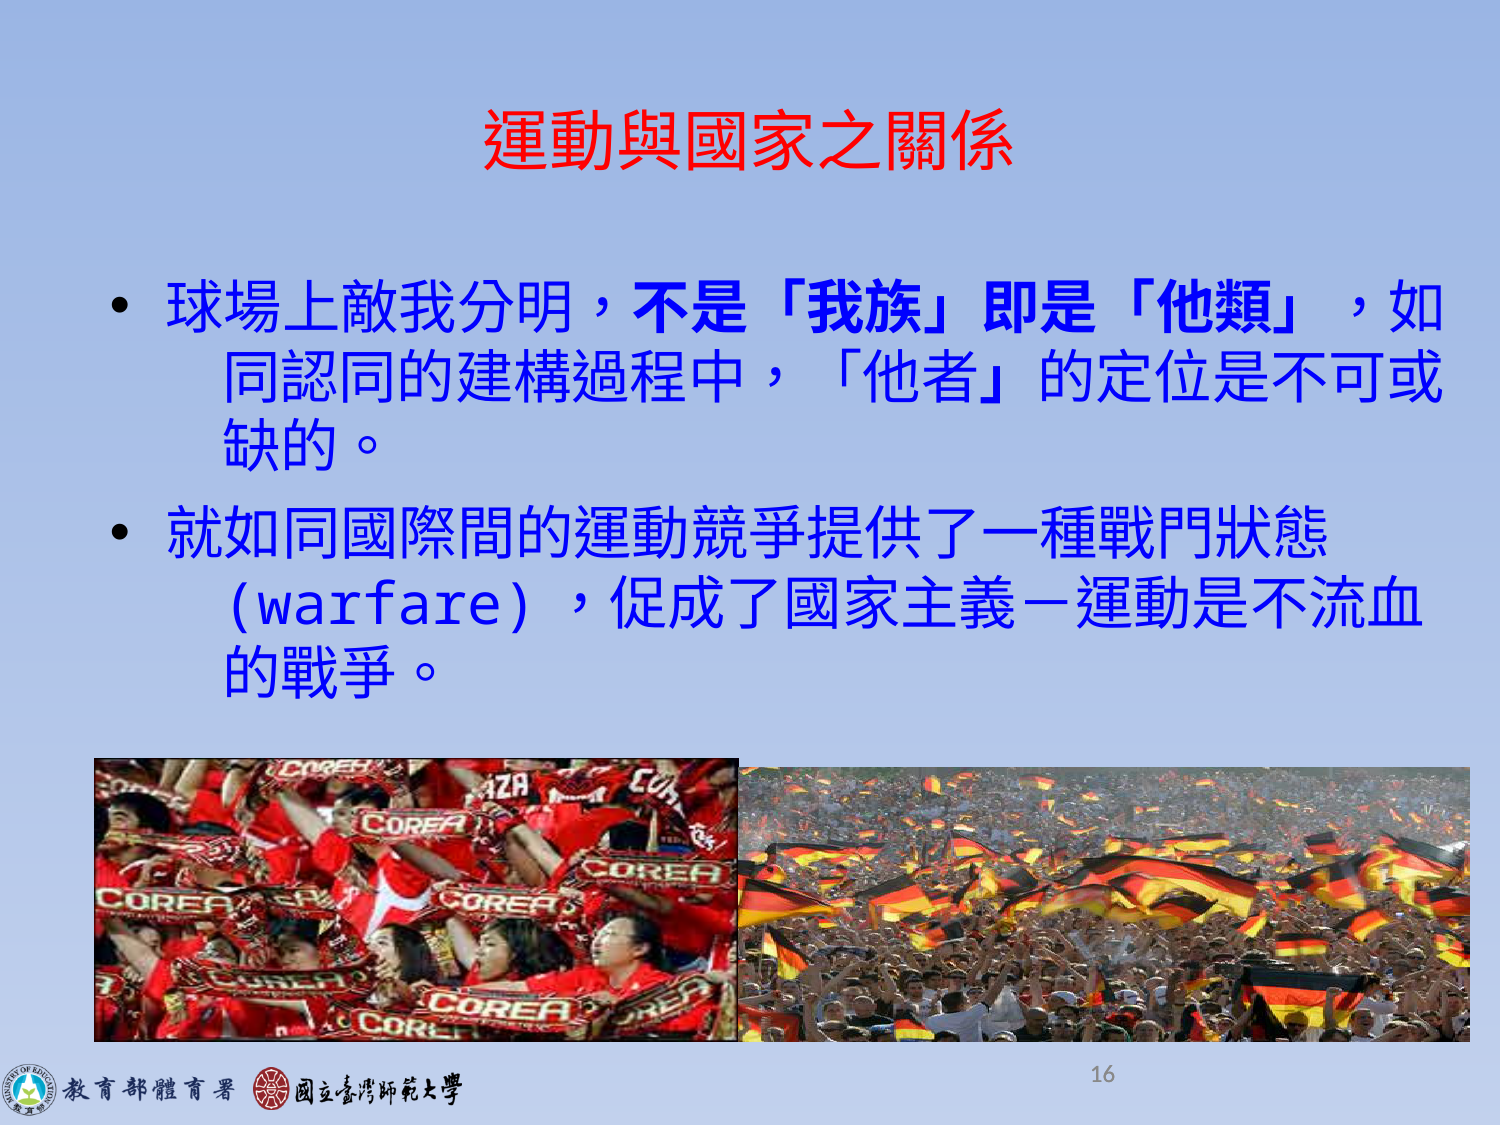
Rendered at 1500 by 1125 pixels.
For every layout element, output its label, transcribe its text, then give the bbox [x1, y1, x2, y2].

title 運動與國家之關係 [75, 45, 1426, 233]
text_box [1074, 1042, 1426, 1103]
picture [94, 758, 1470, 1042]
list 球場上敵我分明，不是「我族」即是「他類」，如同認同的建構過程中，「他者」的定位是不可或缺的。 就如同國際間的運動競爭提供了一種戰門狀態(warfare)，促成了國家主義－運動是不流血的戰爭。 [94, 262, 1471, 787]
